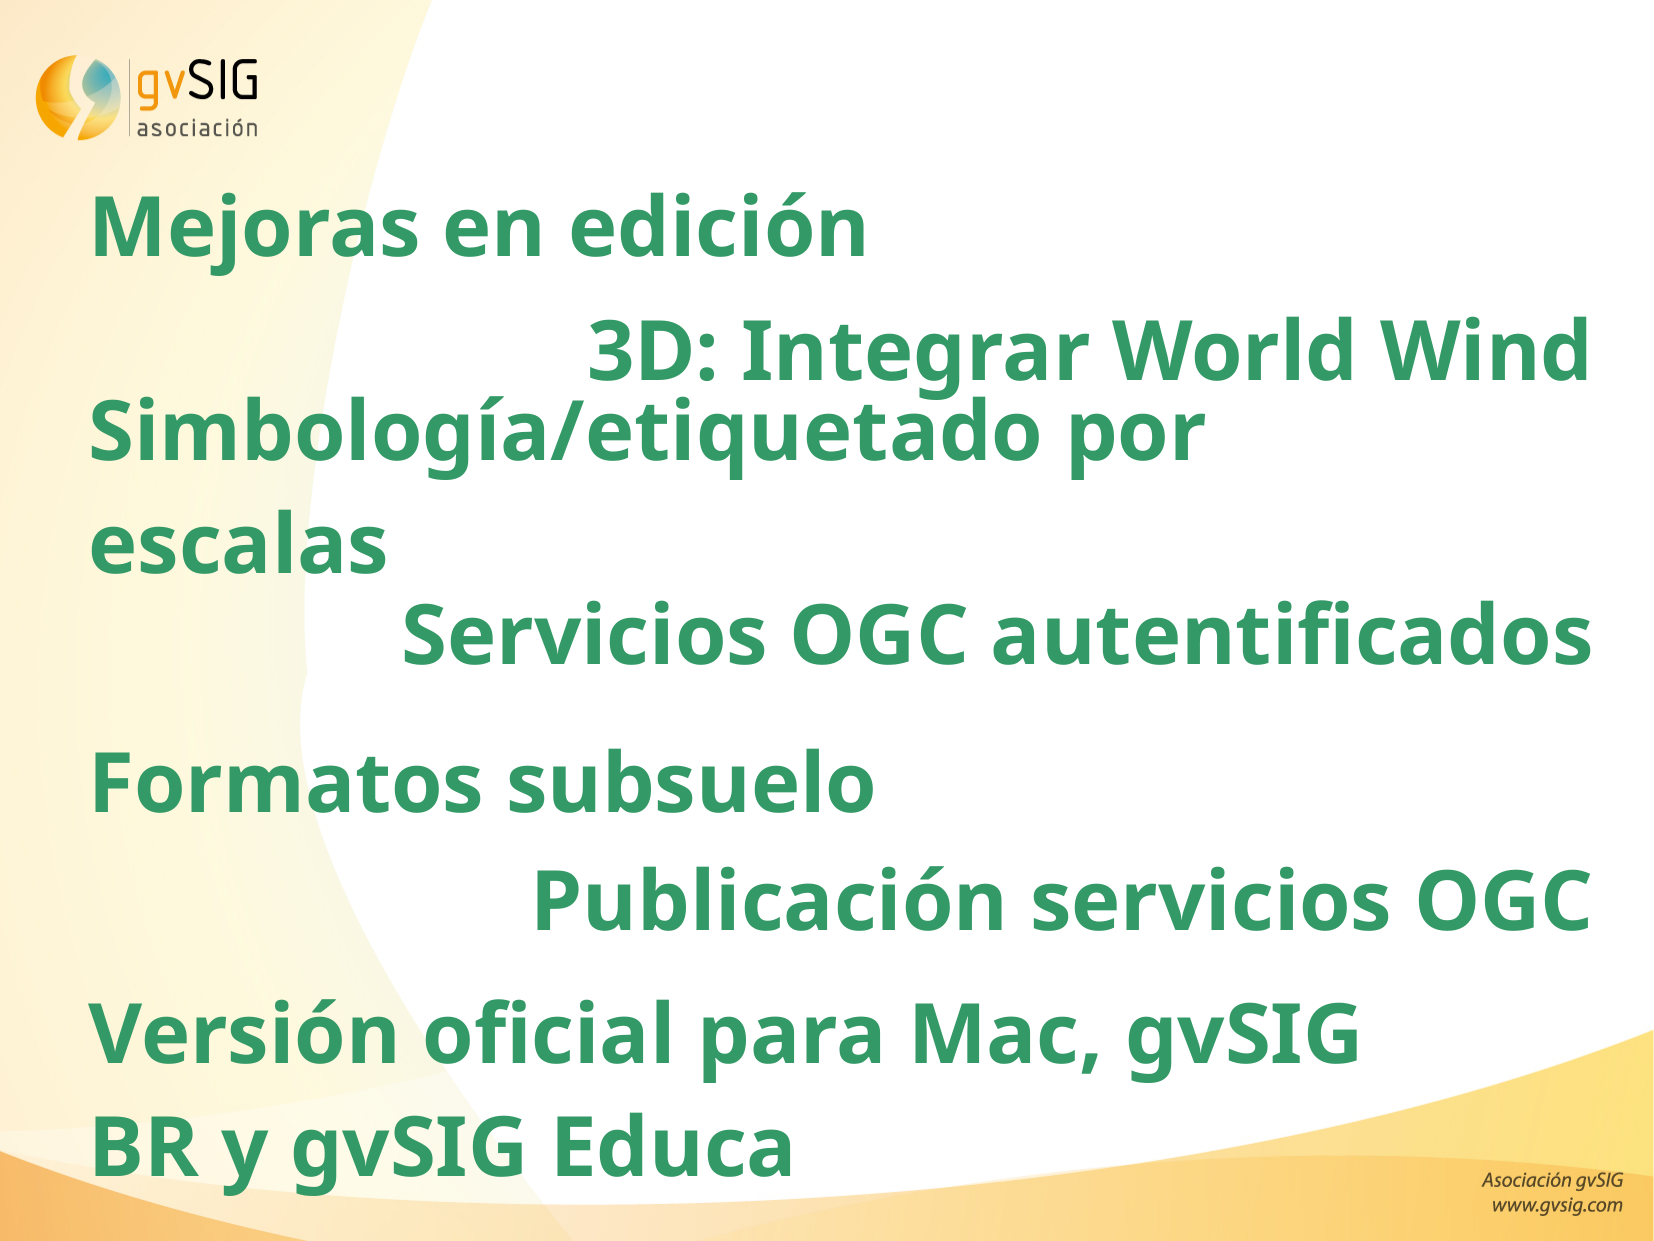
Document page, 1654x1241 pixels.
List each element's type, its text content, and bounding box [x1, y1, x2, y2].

text_box Servicios OGC autentificados [295, 585, 1595, 680]
text_box Versión oficial para Mac, gvSIG BR y gvSIG Educa [88, 993, 1388, 1182]
text_box Publicación servicios OGC [295, 851, 1595, 945]
text_box Simbología/etiquetado por escalas [88, 437, 1477, 532]
text_box Formatos subsuelo [88, 733, 1388, 827]
text_box 3D: Integrar World Wind [295, 301, 1595, 395]
text_box Mejoras en edición [88, 177, 1388, 271]
picture [0, 0, 1654, 1241]
